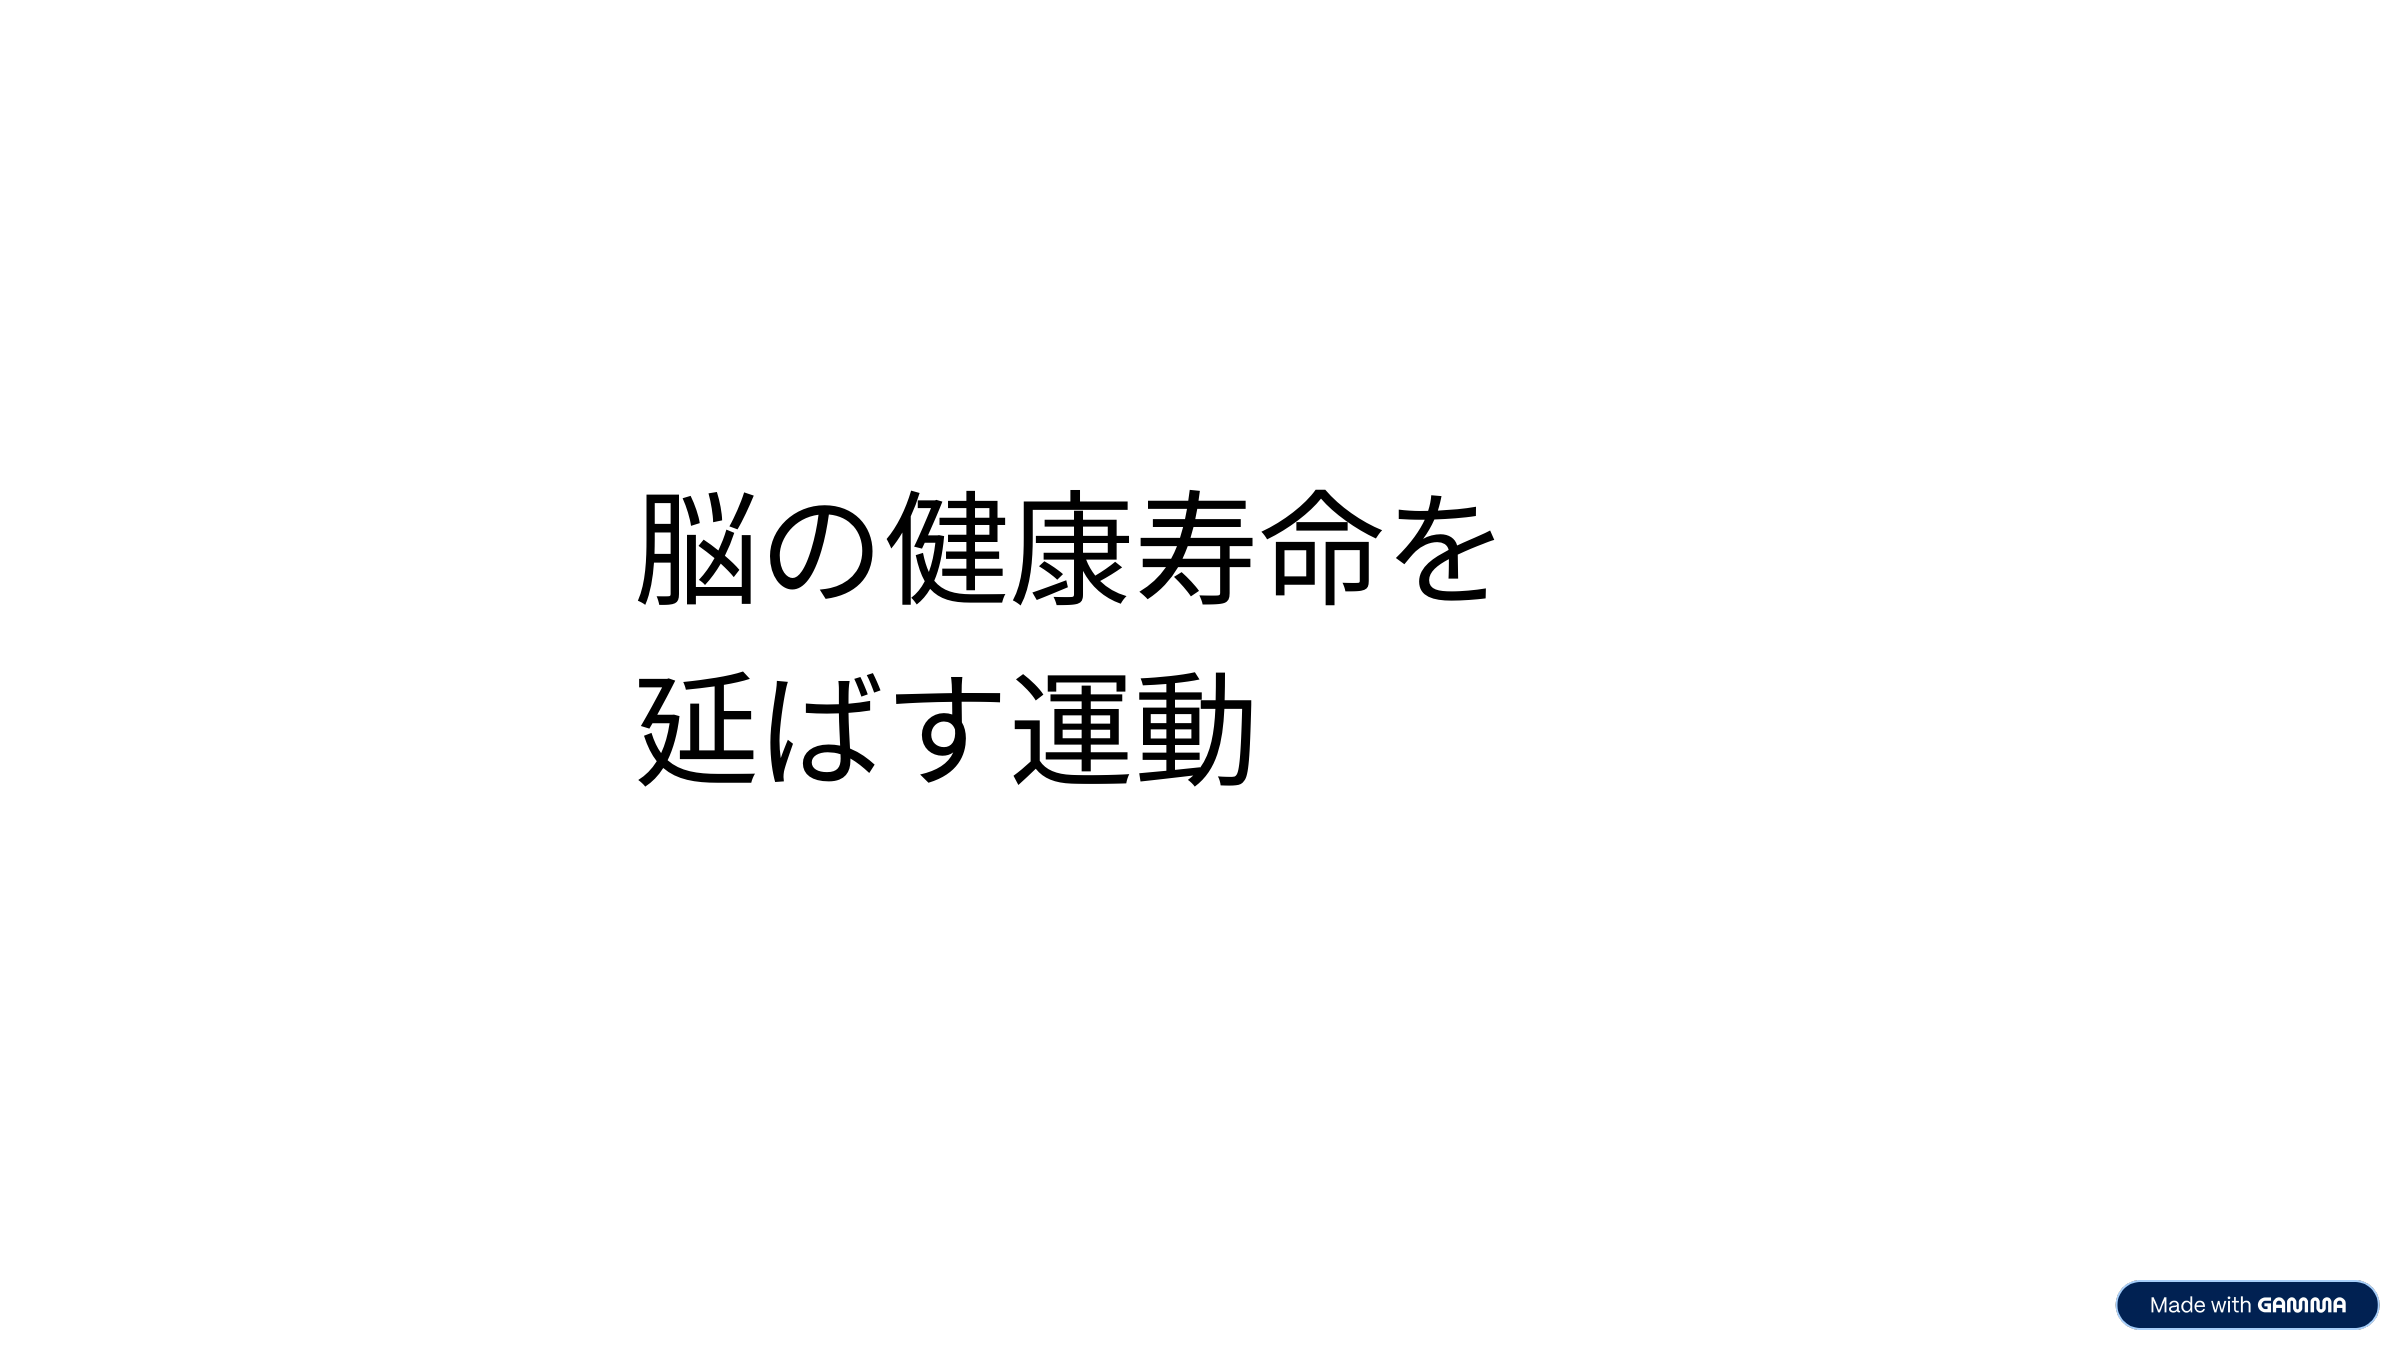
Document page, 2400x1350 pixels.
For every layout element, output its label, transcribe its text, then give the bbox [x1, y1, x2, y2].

picture [2106, 1271, 2389, 1339]
text_box 脳の健康寿命を延ばす運動 [620, 442, 1625, 820]
